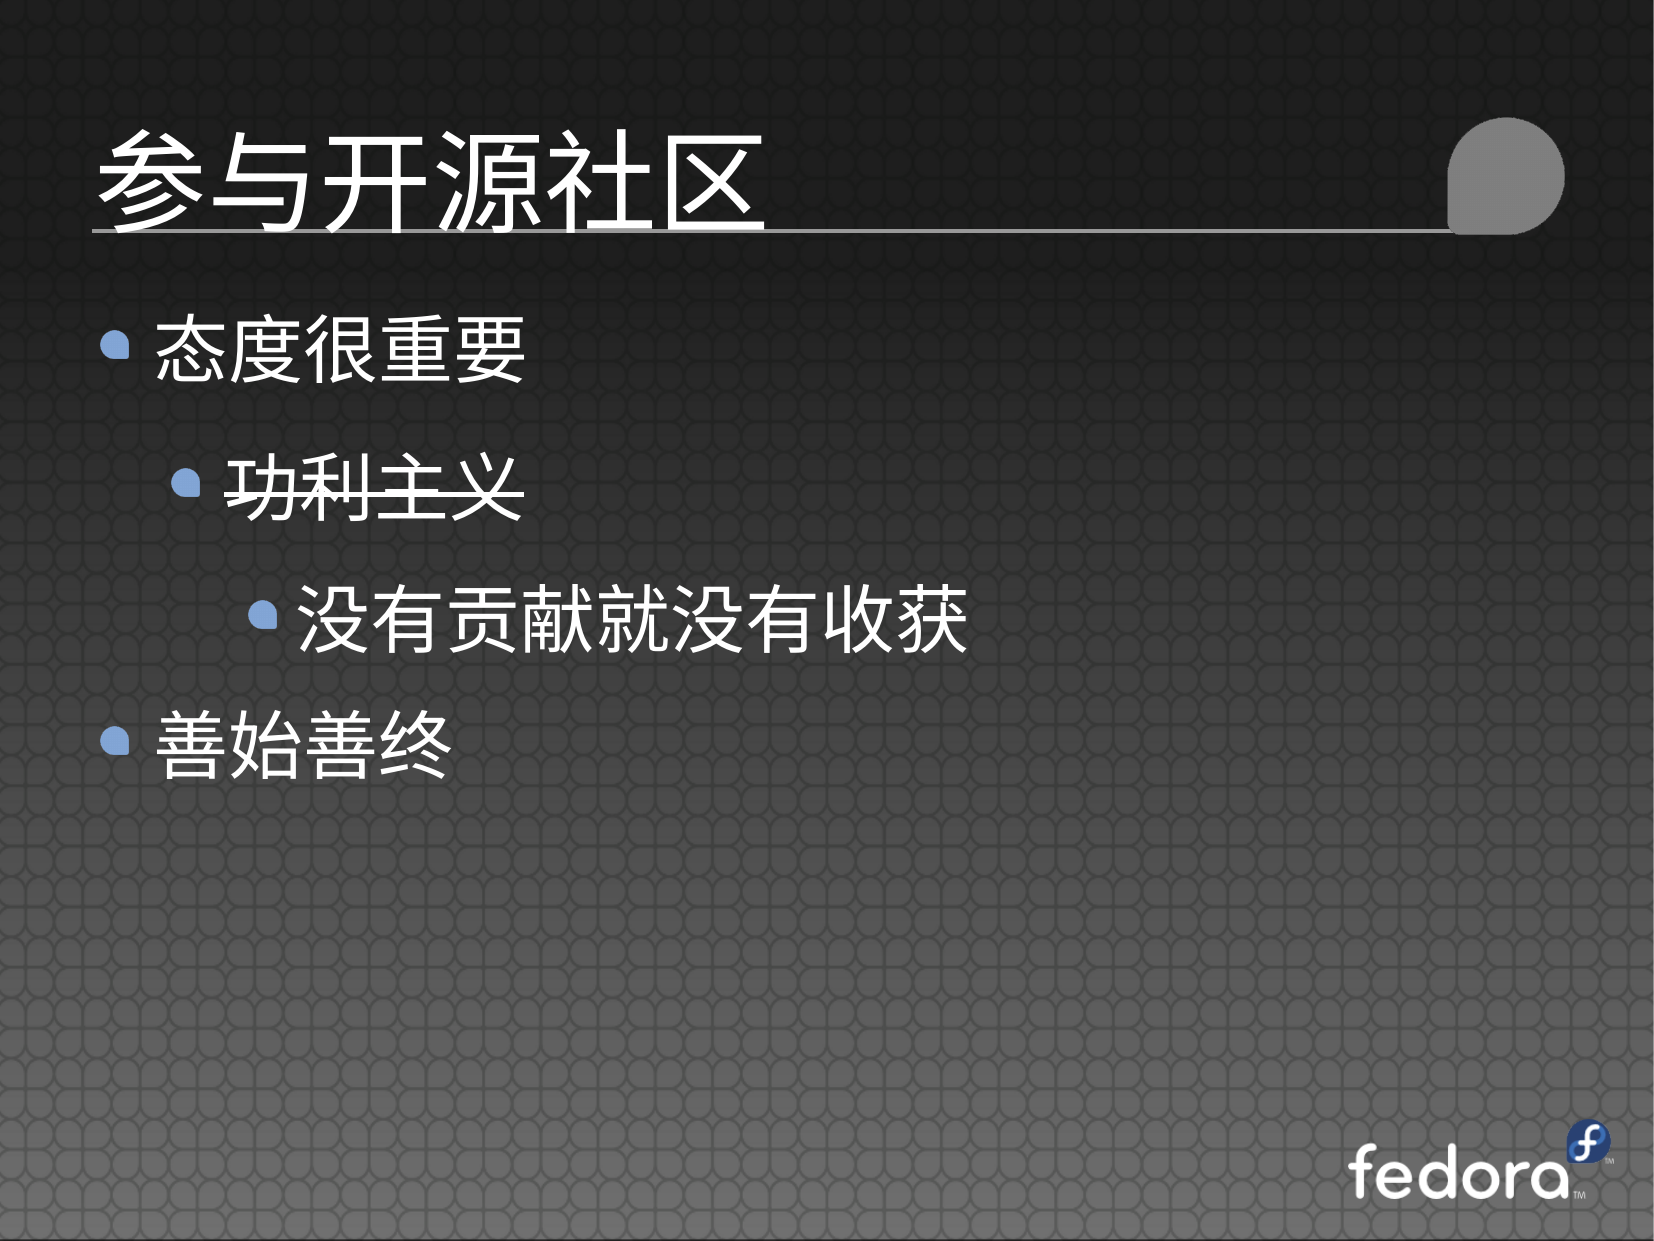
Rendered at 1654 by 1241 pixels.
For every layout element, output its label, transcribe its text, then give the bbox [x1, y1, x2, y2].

title 参与开源社区 [94, 100, 1426, 251]
list 态度很重要 功利主义 没有贡献就没有收获 善始善终 [82, 290, 1571, 1094]
picture [0, 0, 1654, 1241]
